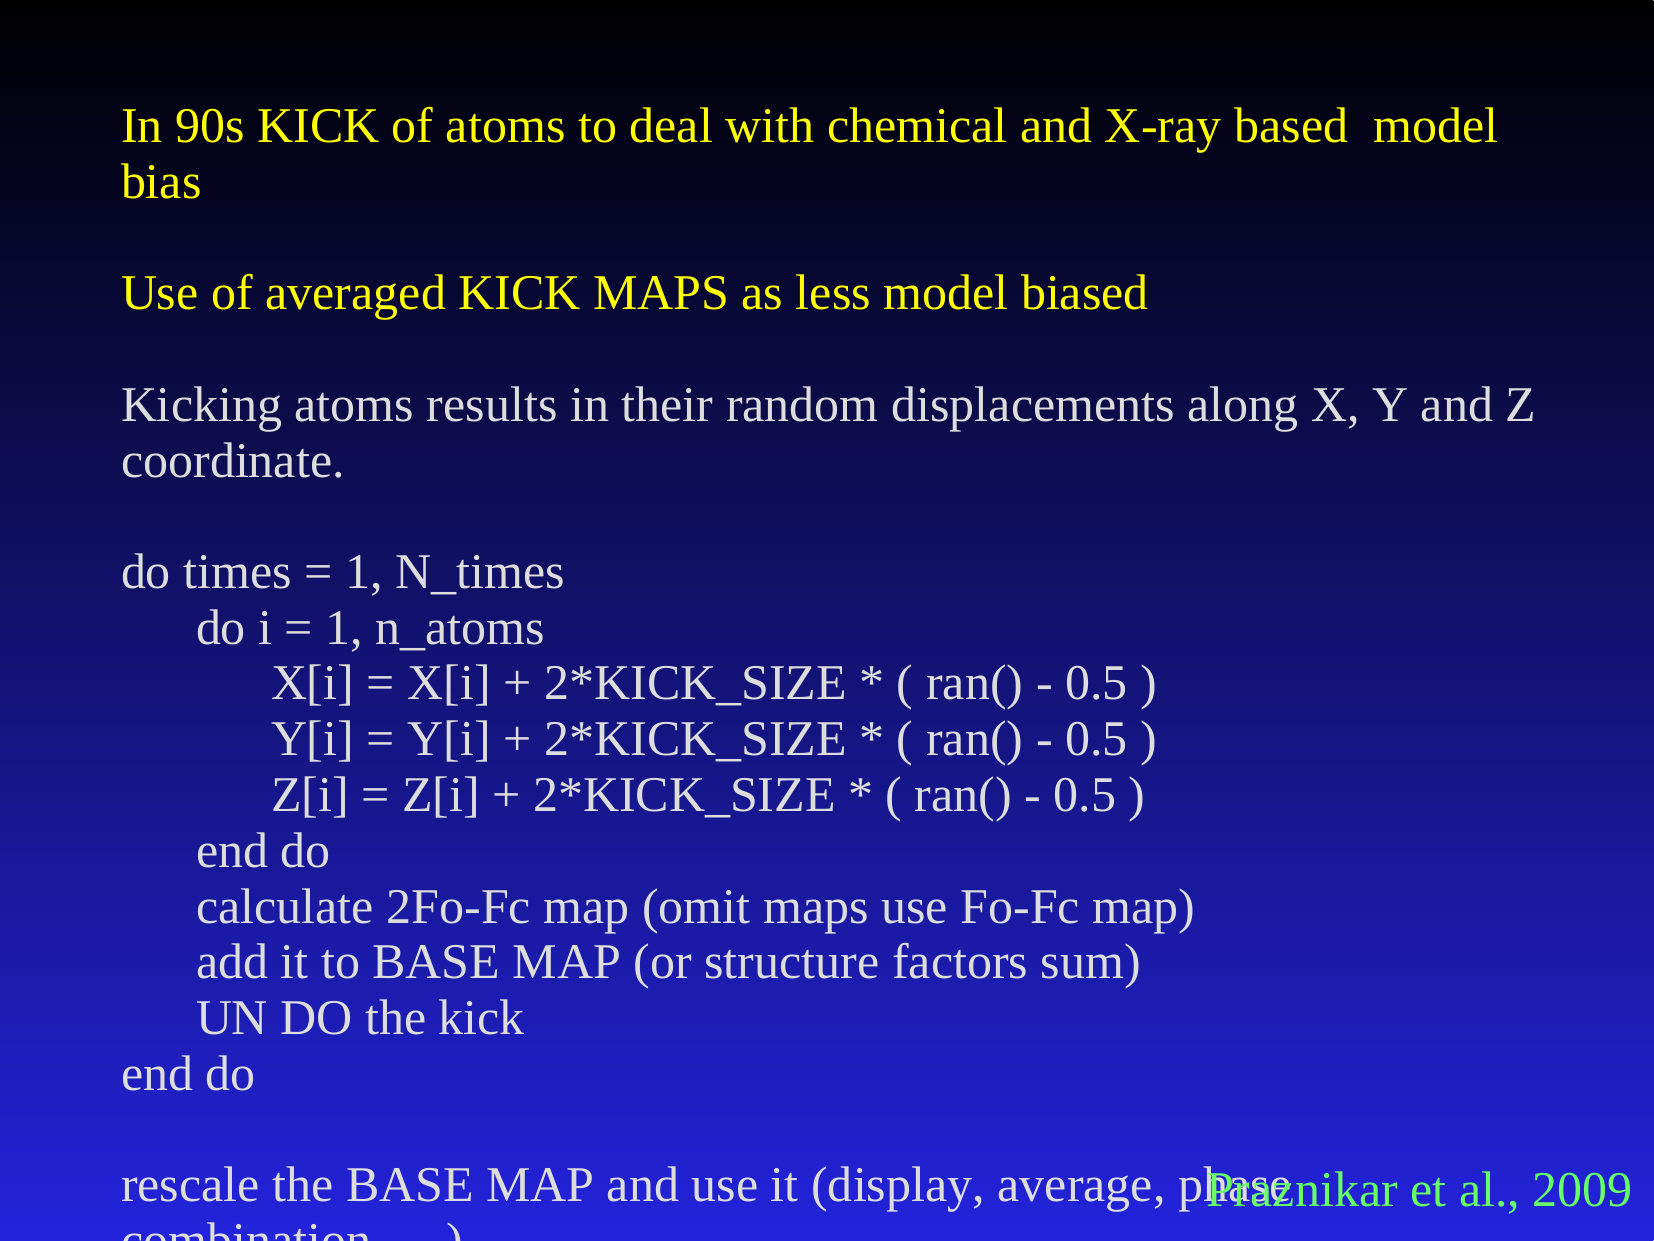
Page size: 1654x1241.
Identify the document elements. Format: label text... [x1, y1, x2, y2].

text_box In 90s KICK of atoms to deal with chemical and X-ray based model bias Use of averaged KICK MAPS as less model biased Kicking atoms results in their random displacements along X, Y and Z coordinate. do times = 1, N_times do i = 1, n_atoms X[i] = X[i] + 2*KICK_SIZE * ( ran() - 0.5 ) Y[i] = Y[i] + 2*KICK_SIZE * ( ran() - 0.5 ) Z[i] = Z[i] + 2*KICK_SIZE * ( ran() - 0.5 ) end do calculate 2Fo-Fc map (omit maps use Fo-Fc map) add it to BASE MAP (or structure factors sum) UN DO the kick end do rescale the BASE MAP and use it (display, average, phase combination, ....) [106, 90, 1607, 1175]
text_box Praznikar et al., 2009 [1191, 1155, 1648, 1230]
